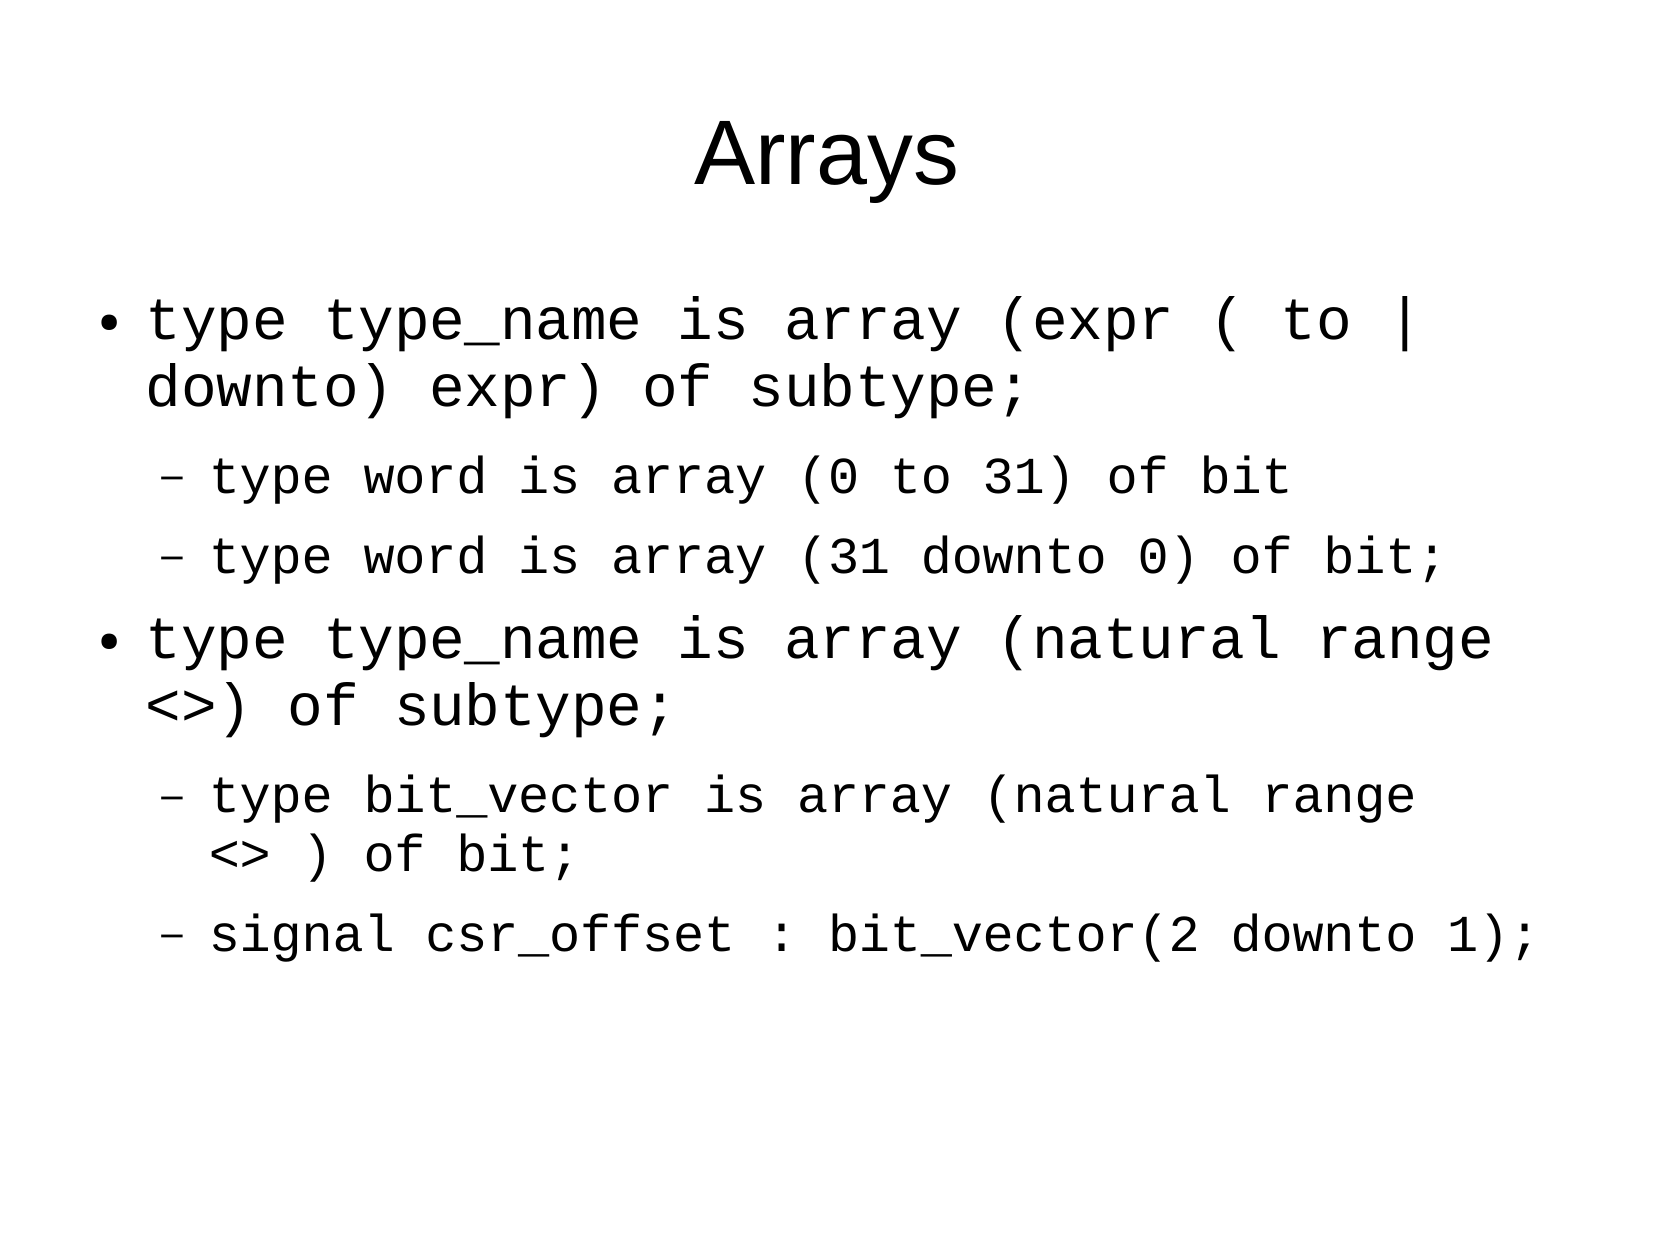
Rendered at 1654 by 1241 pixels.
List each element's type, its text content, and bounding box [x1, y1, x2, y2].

list type type_name is array (expr ( to | downto) expr) of subtype; type word is array (0 to 31) of bit type word is array (31 downto 0) of bit; type type_name is array (natural range <>) of subtype; type bit_vector is array (natural range <> ) of bit; signal csr_offset : bit_vector(2 downto 1); [82, 290, 1571, 1010]
title Arrays [82, 49, 1571, 257]
